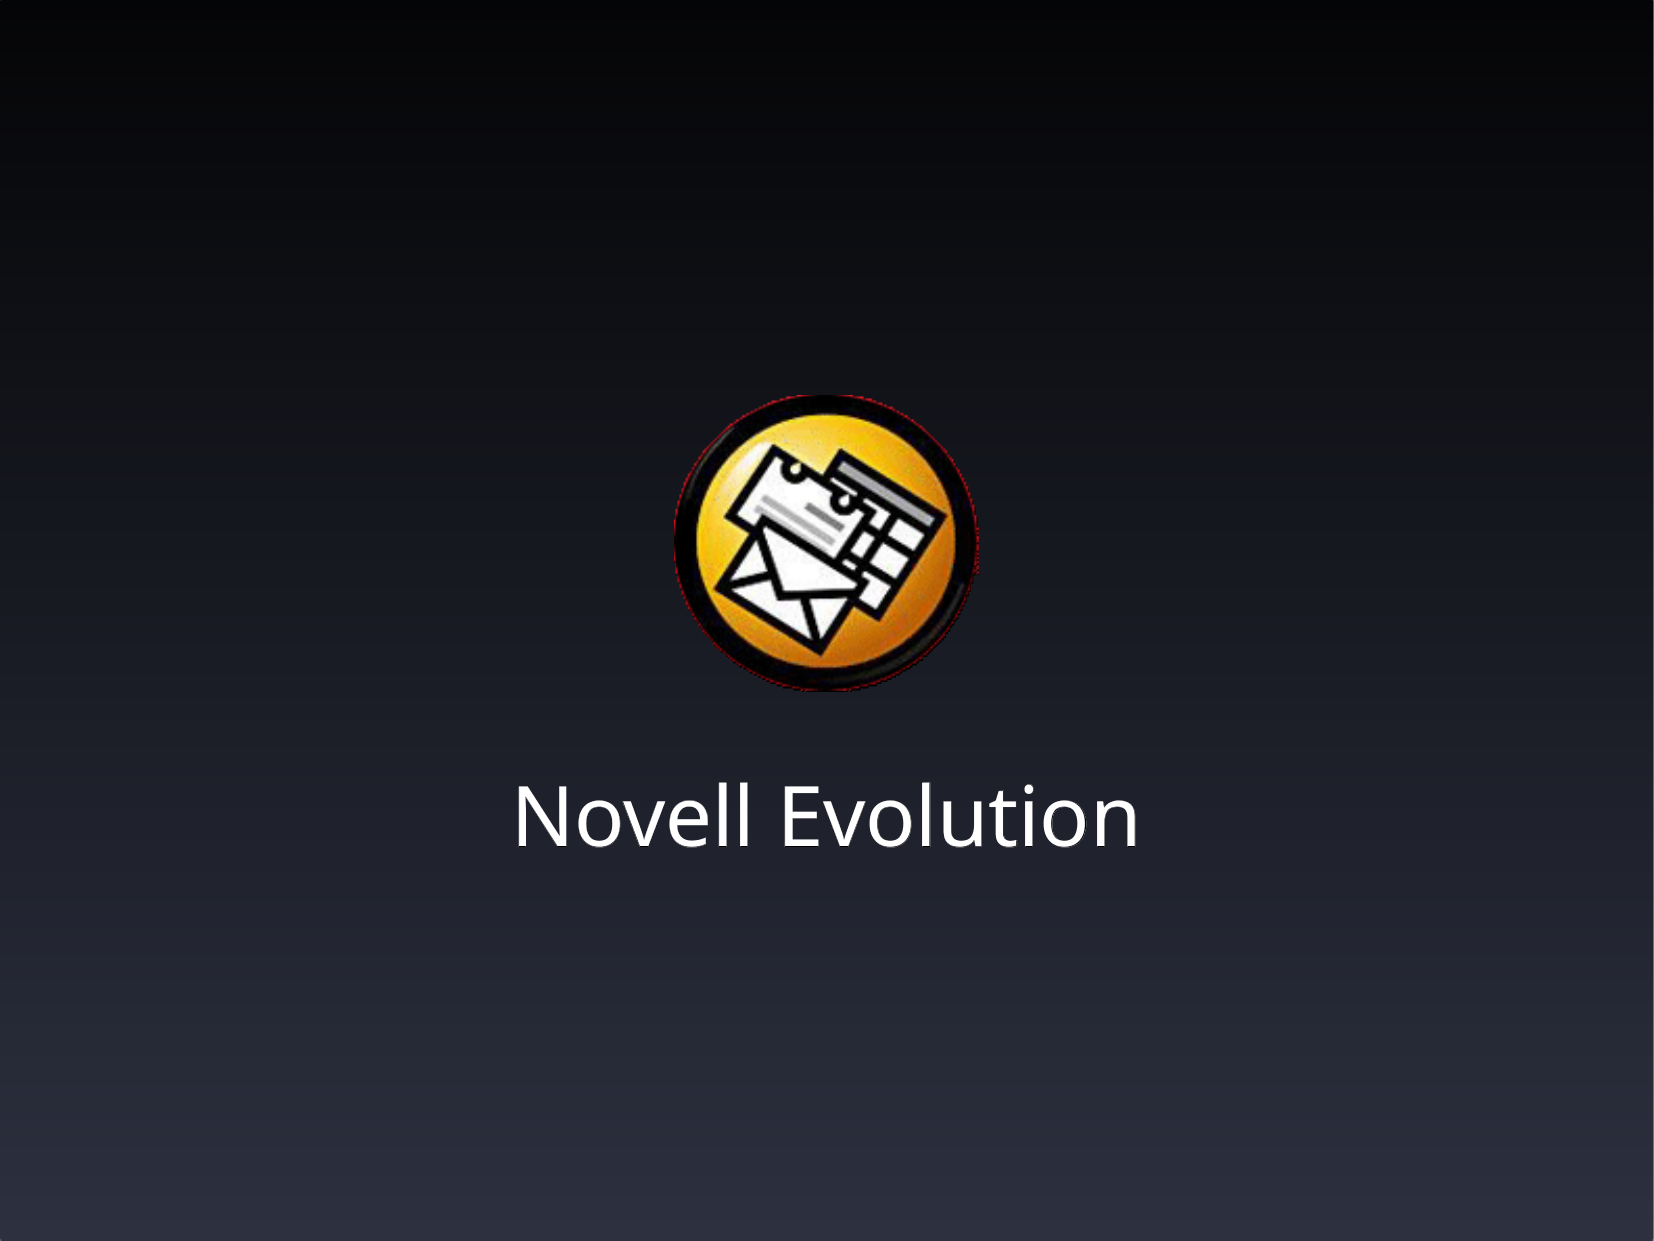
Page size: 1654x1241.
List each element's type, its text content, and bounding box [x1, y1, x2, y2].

picture [0, 0, 1654, 1241]
text_box Novell Evolution [206, 750, 1447, 860]
